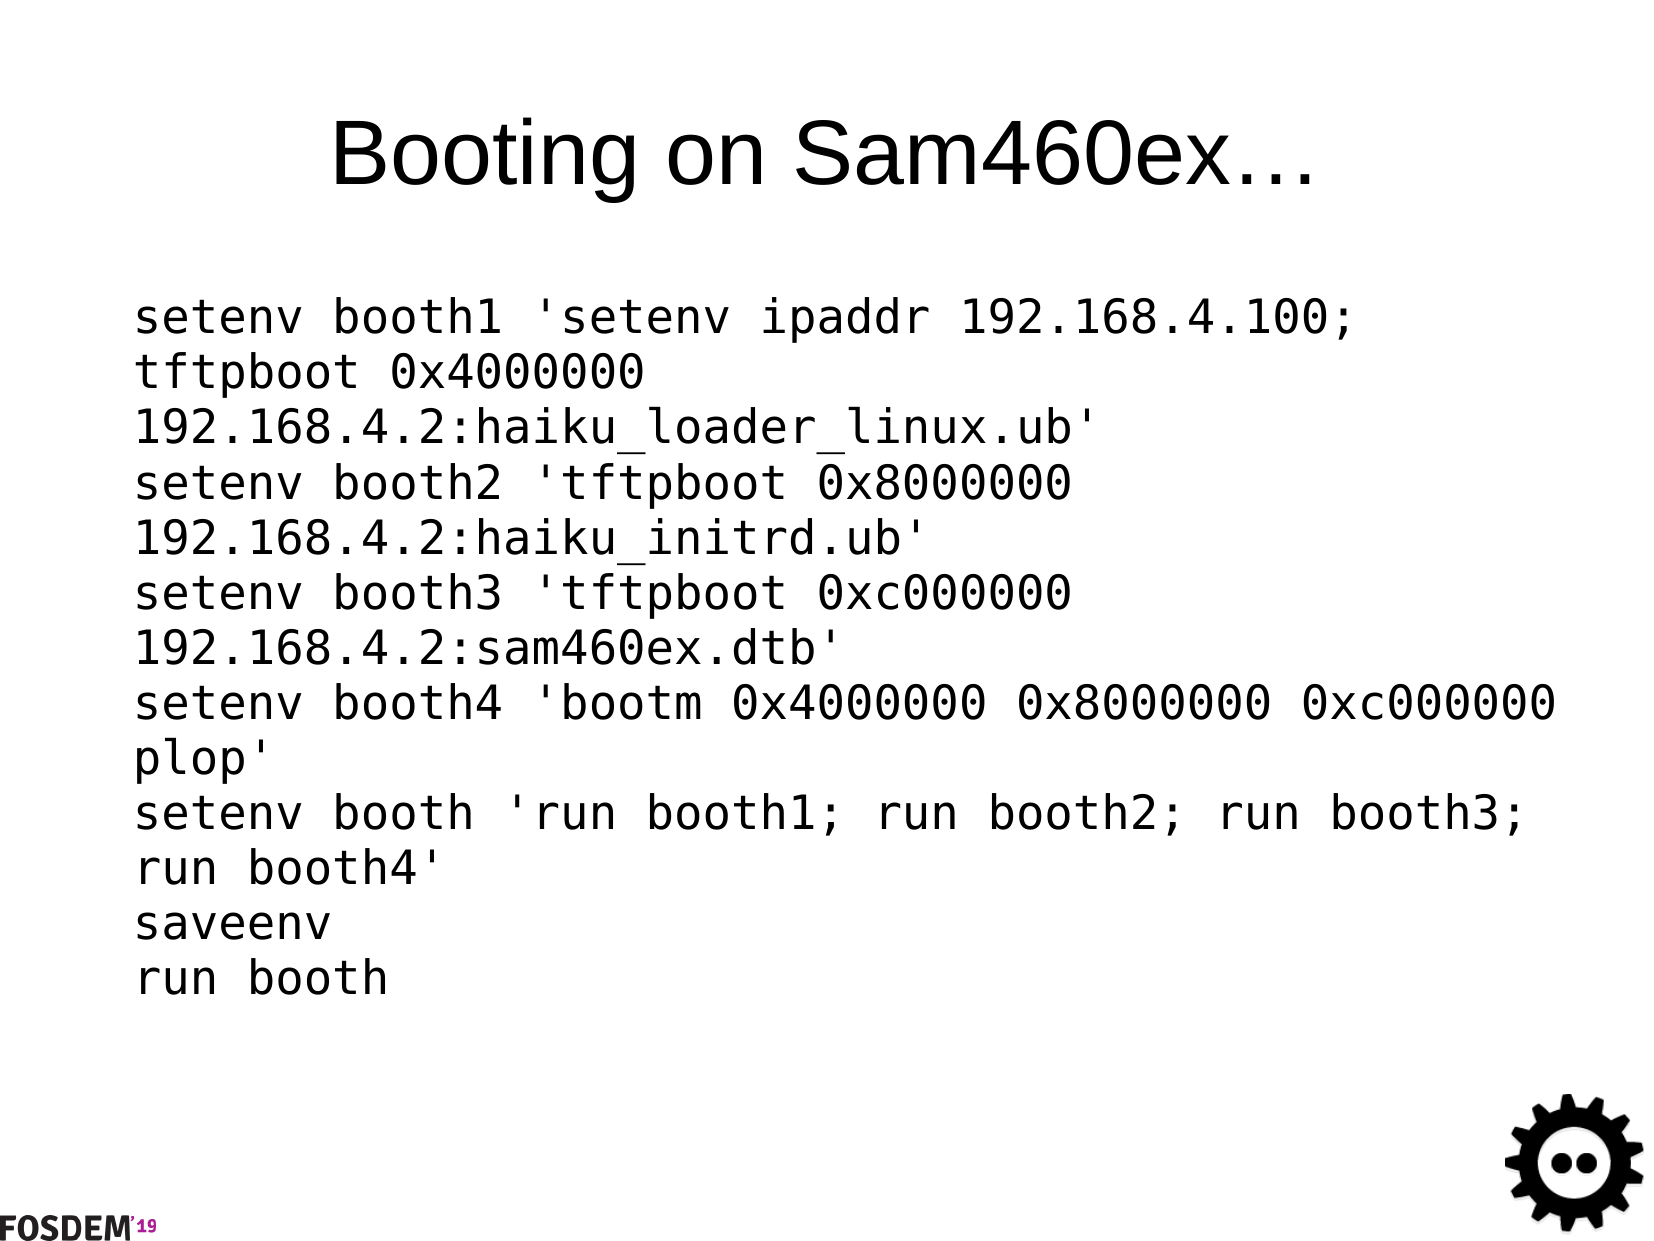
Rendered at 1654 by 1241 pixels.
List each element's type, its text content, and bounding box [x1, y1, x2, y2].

picture [1505, 1094, 1648, 1235]
picture [0, 1215, 156, 1241]
title Booting on Sam460ex… [82, 49, 1571, 257]
list setenv booth1 'setenv ipaddr 192.168.4.100; tftpboot 0x4000000 192.168.4.2:haiku_loader_linux.ub' setenv booth2 'tftpboot 0x8000000 192.168.4.2:haiku_initrd.ub' setenv booth3 'tftpboot 0xc000000 192.168.4.2:sam460ex.dtb' setenv booth4 'bootm 0x4000000 0x8000000 0xc000000 plop' setenv booth 'run booth1; run booth2; run booth3; run booth4' saveenv run booth [82, 290, 1571, 1010]
